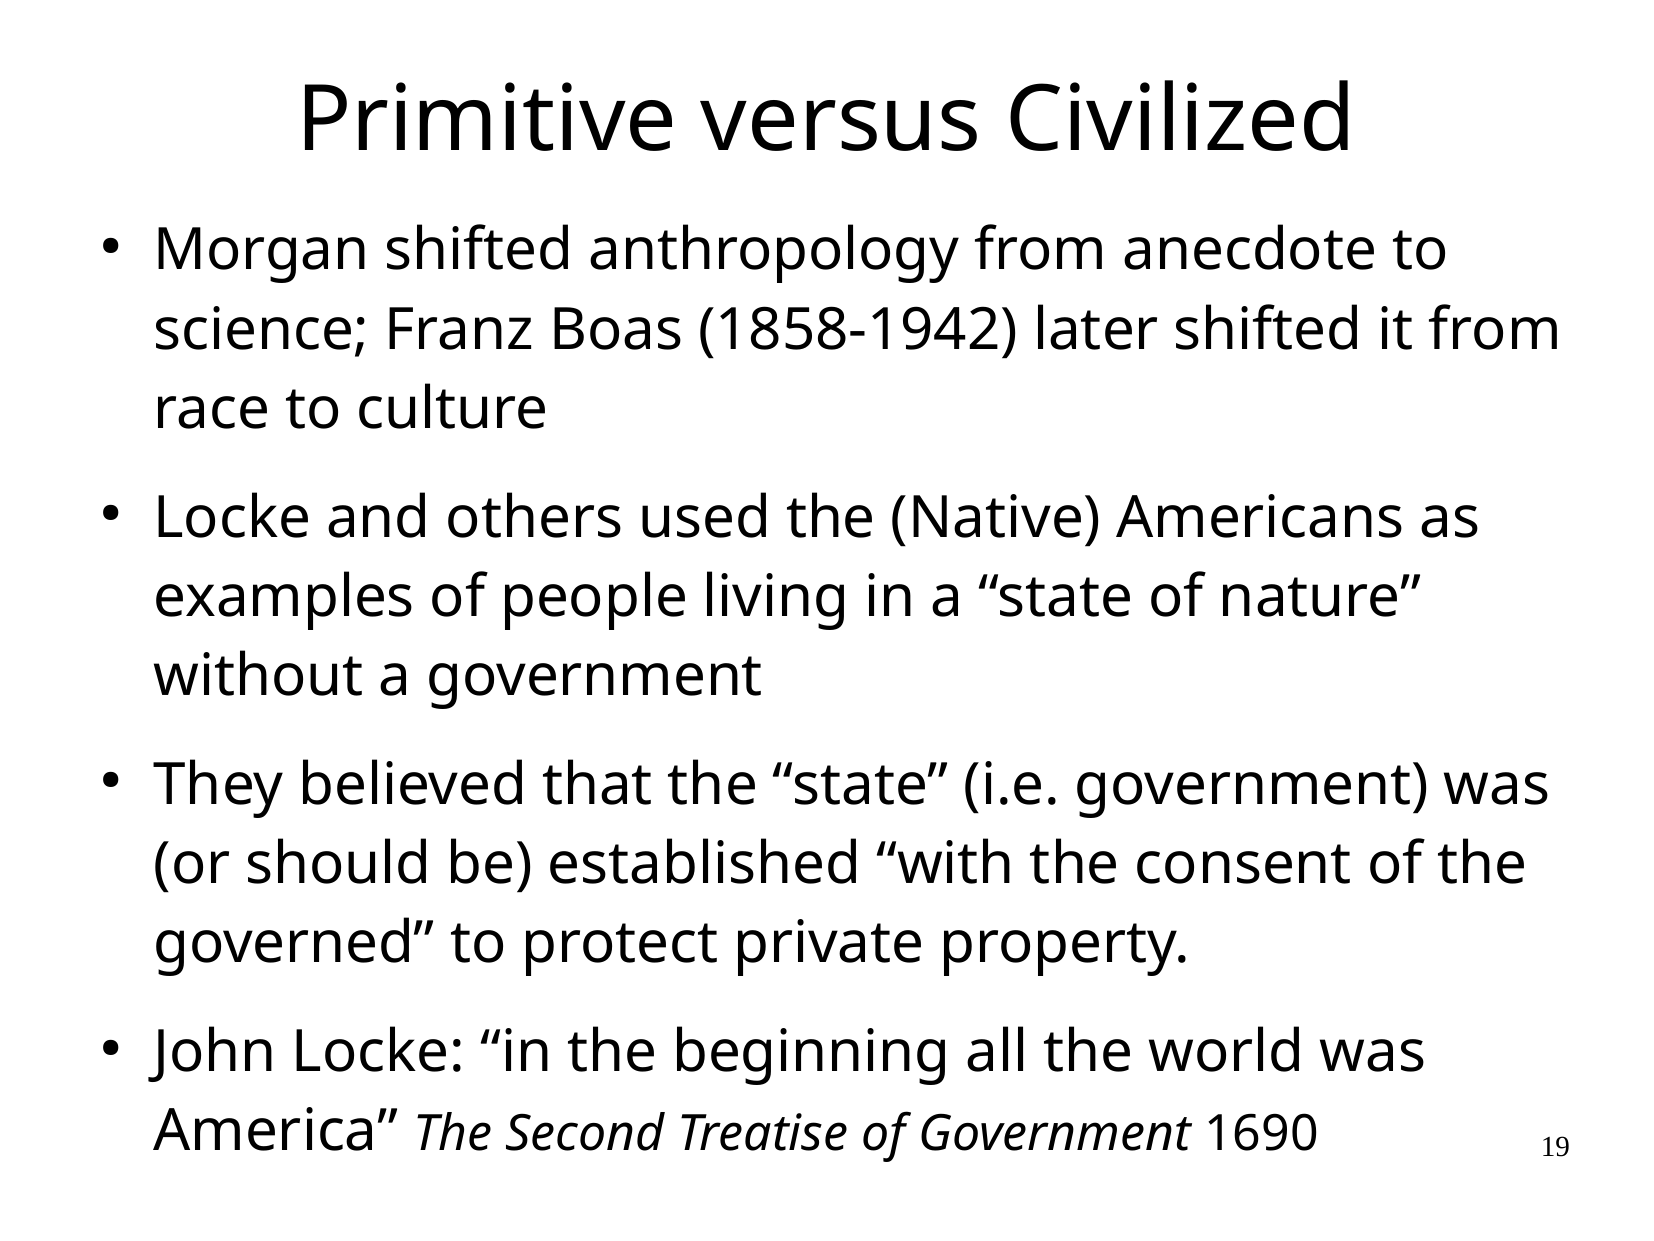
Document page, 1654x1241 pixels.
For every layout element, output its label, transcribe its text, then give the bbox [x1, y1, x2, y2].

list Morgan shifted anthropology from anecdote to science; Franz Boas (1858-1942) later shifted it from race to culture Locke and others used the (Native) Americans as examples of people living in a “state of nature” without a government They believed that the “state” (i.e. government) was (or should be) established “with the consent of the governed” to protect private property. John Locke: “in the beginning all the world was America” The Second Treatise of Government 1690 [82, 207, 1571, 1140]
title Primitive versus Civilized [82, 49, 1571, 181]
